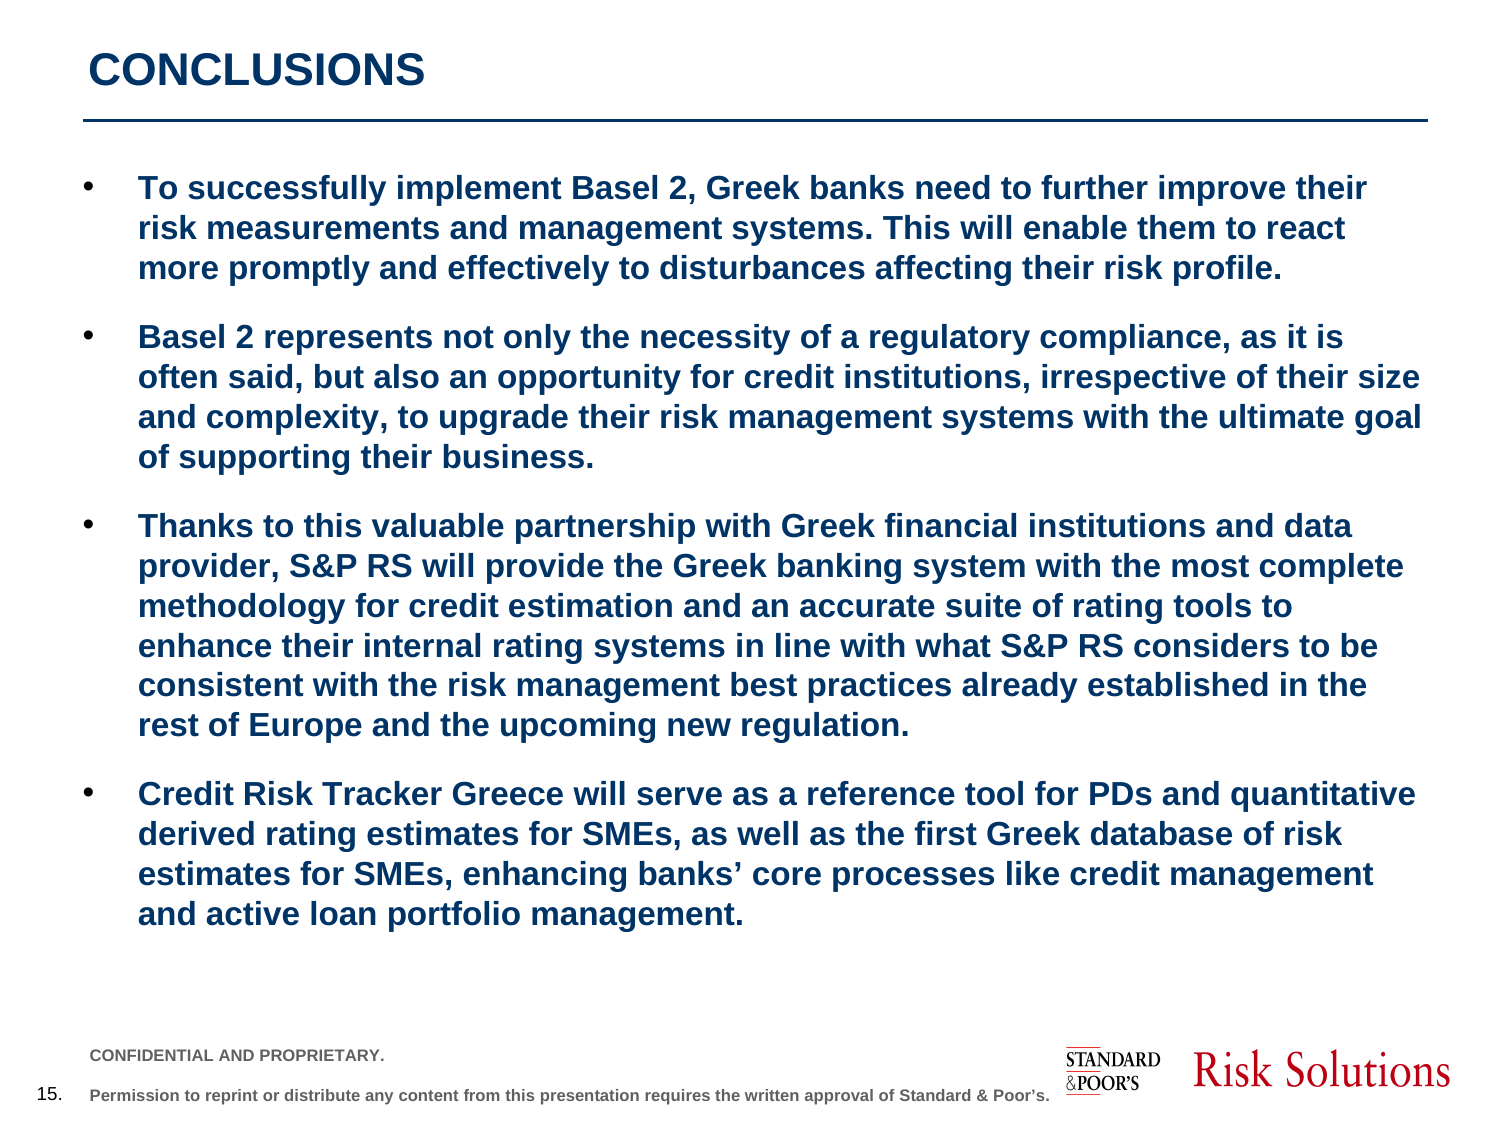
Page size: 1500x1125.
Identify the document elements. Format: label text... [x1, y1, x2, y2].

picture [1058, 1039, 1453, 1101]
text_box CONCLUSIONS [73, 27, 1429, 103]
text_box To successfully implement Basel 2, Greek banks need to further improve their risk measurements and management systems. This will enable them to react more promptly and effectively to disturbances affecting their risk profile. Basel 2 represents not only the necessity of a regulatory compliance, as it is often said, but also an opportunity for credit institutions, irrespective of their size and complexity, to upgrade their risk management systems with the ultimate goal of supporting their business. Thanks to this valuable partnership with Greek financial institutions and data provider, S&P RS will provide the Greek banking system with the most complete methodology for credit estimation and an accurate suite of rating tools to enhance their internal rating systems in line with what S&P RS considers to be consistent with the risk management best practices already established in the rest of Europe and the upcoming new regulation. Credit Risk Tracker Greece will serve as a reference tool for PDs and quantitative derived rating estimates for SMEs, as well as the first Greek database of risk estimates for SMEs, enhancing banks’ core processes like credit management and active loan portfolio management. [11, 158, 1448, 868]
